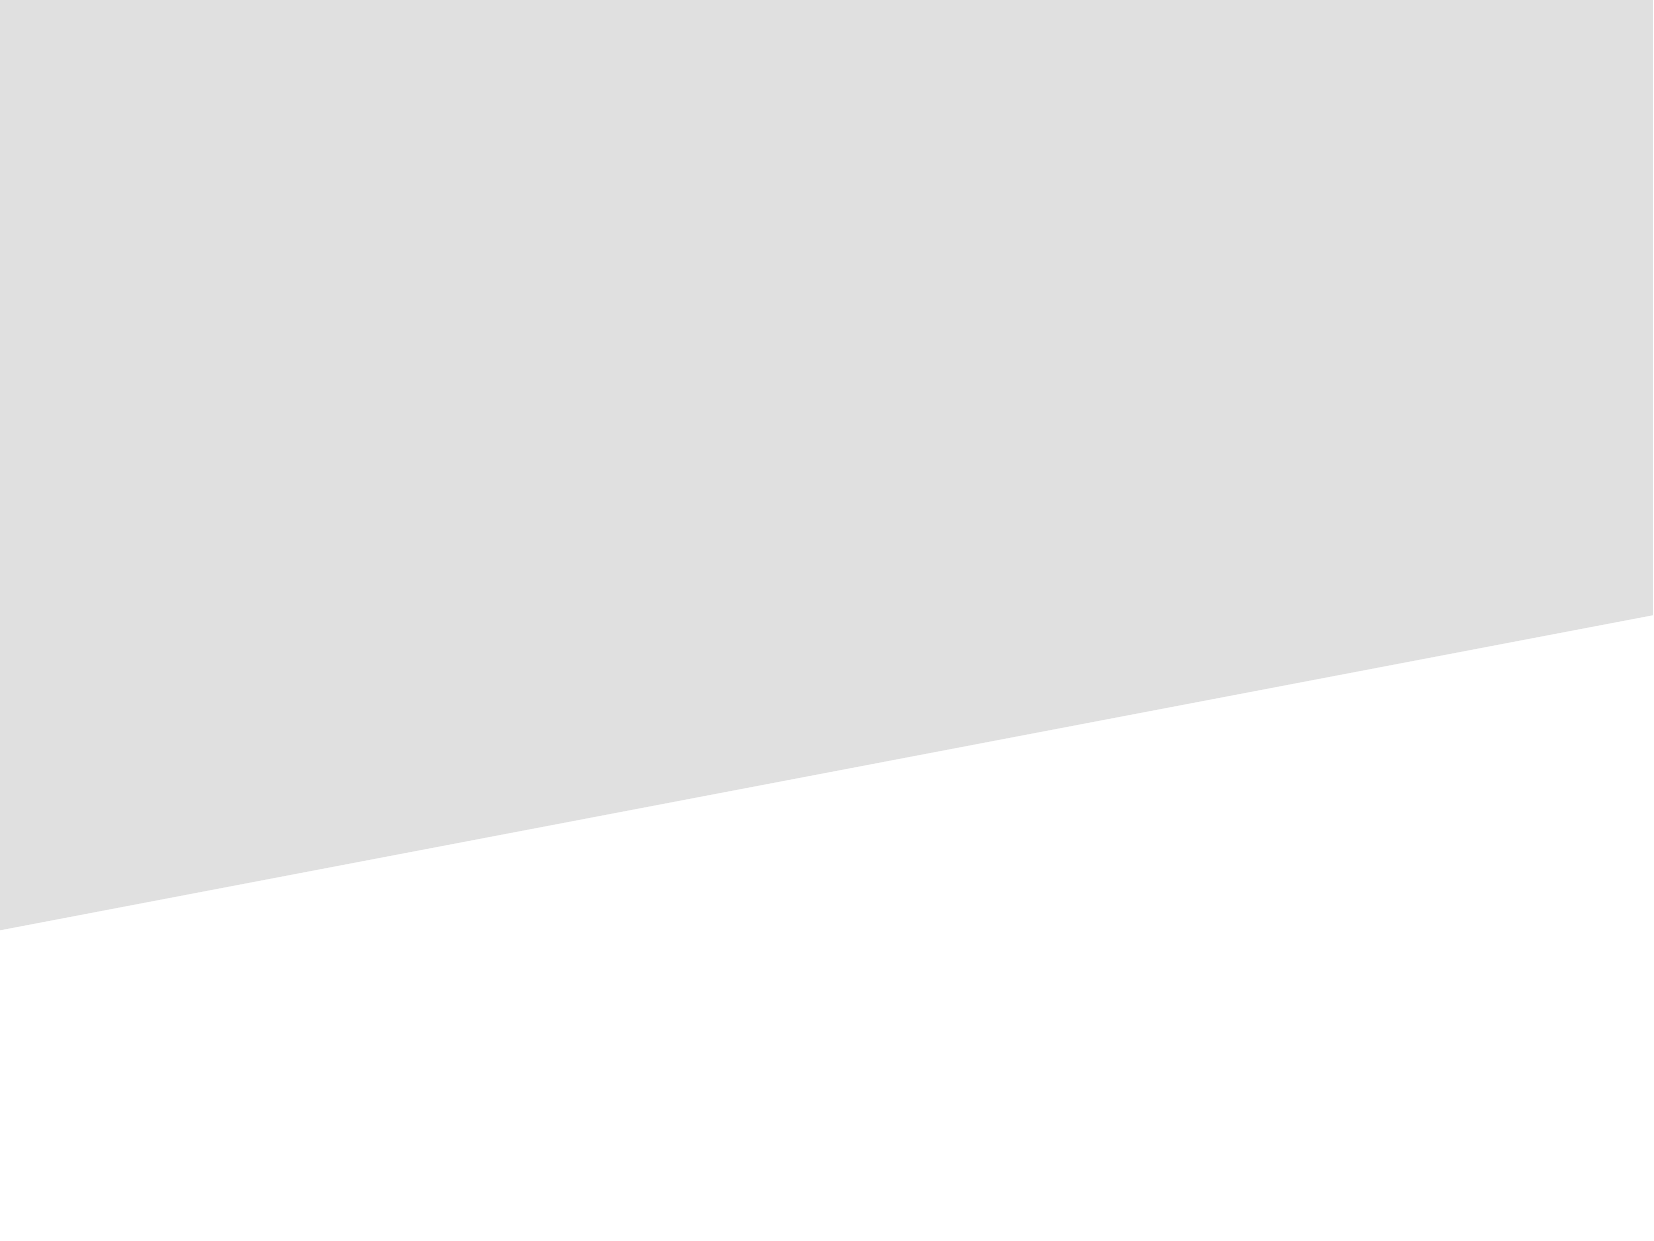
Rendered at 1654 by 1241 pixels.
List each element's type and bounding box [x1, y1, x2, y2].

text_box [100, 637, 1556, 1040]
